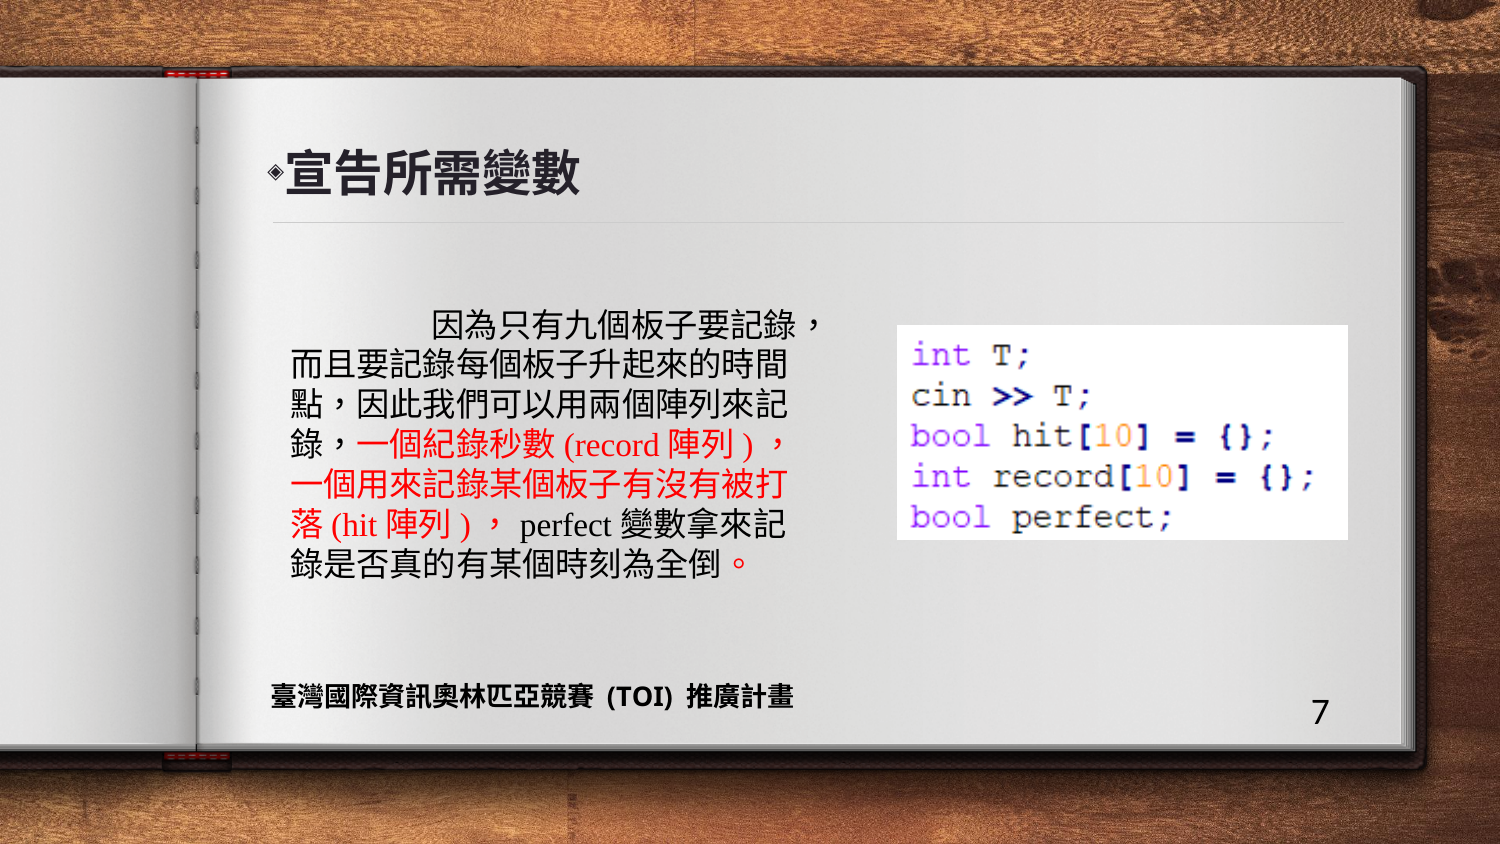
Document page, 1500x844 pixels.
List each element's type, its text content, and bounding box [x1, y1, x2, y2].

text_box 因為只有九個板子要記錄，而且要記錄每個板子升起來的時間點，因此我們可以用兩個陣列來記錄，一個紀錄秒數(record陣列)，一個用來記錄某個板子有沒有被打落(hit陣列)，perfect變數拿來記錄是否真的有某個時刻為全倒。 [274, 256, 815, 635]
picture [897, 325, 1348, 541]
text_box [1295, 672, 1386, 737]
list 宣告所需變數 [252, 126, 1194, 216]
